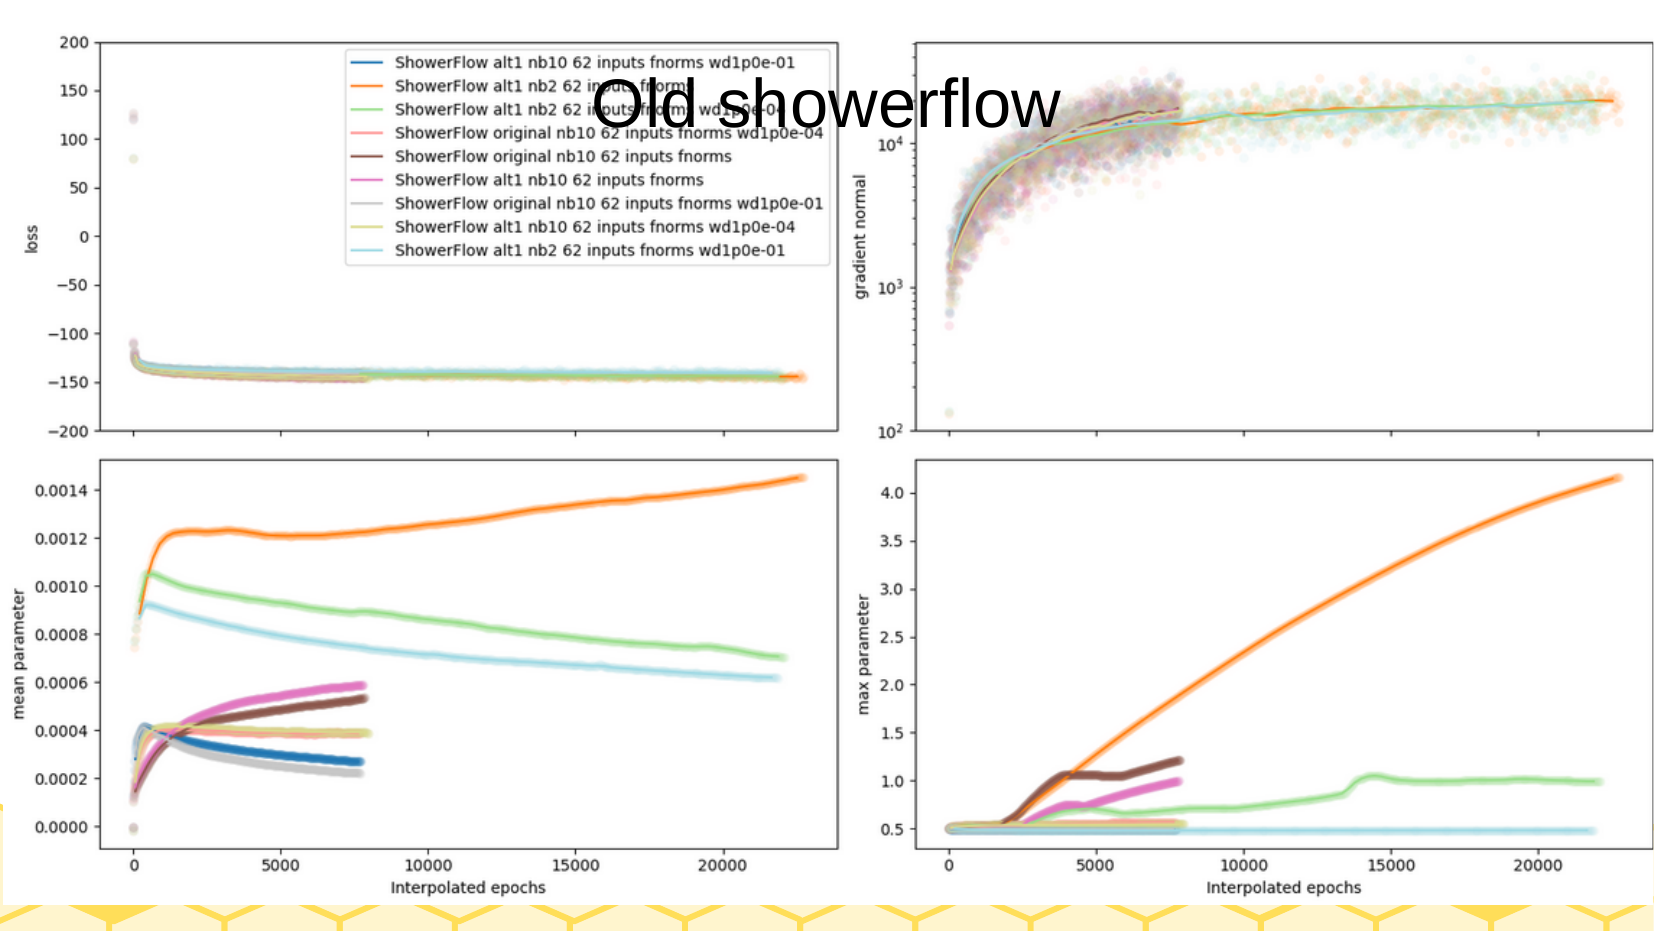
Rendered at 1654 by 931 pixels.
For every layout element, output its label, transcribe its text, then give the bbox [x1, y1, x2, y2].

picture [3, 29, 1654, 905]
title Old showerflow [88, 29, 1565, 178]
